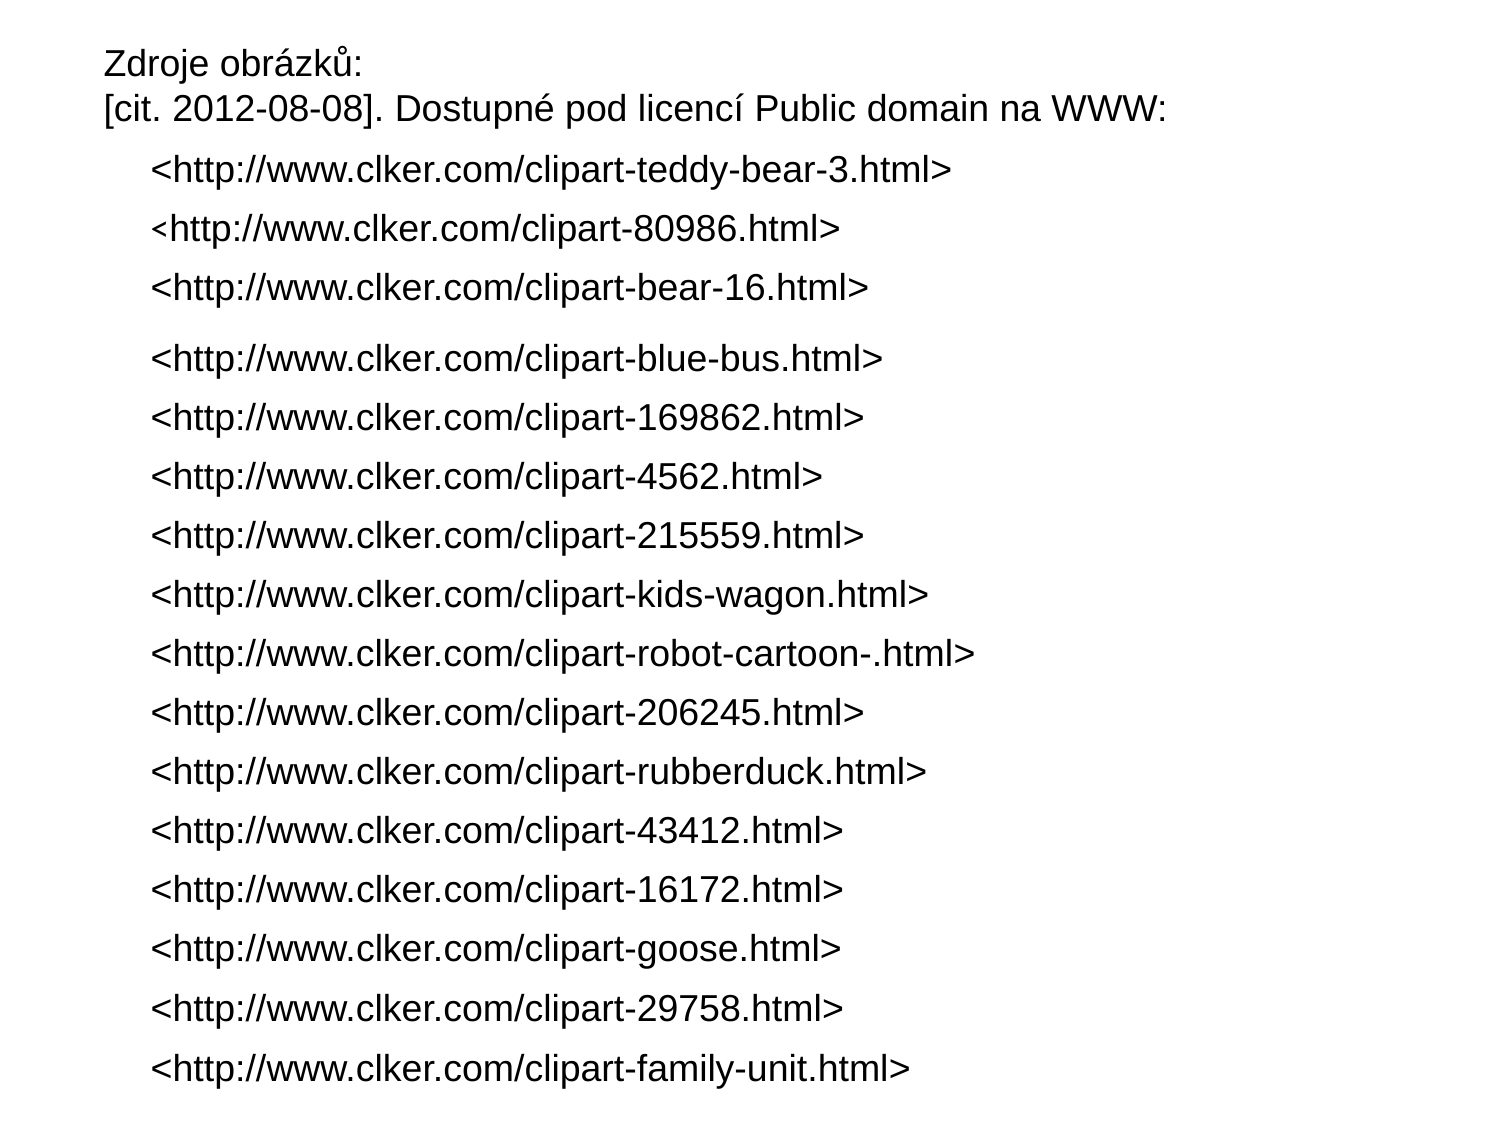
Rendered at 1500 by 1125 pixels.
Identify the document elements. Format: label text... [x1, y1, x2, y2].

text_box <http://www.clker.com/clipart-80986.html> [136, 196, 856, 256]
text_box <http://www.clker.com/clipart-16172.html> [136, 858, 870, 918]
text_box <http://www.clker.com/clipart-blue-bus.html> [136, 326, 909, 386]
text_box <http://www.clker.com/clipart-rubberduck.html> [136, 740, 953, 800]
text_box <http://www.clker.com/clipart-robot-cartoon-.html> [136, 622, 1113, 682]
text_box <http://www.clker.com/clipart-kids-wagon.html> [136, 562, 955, 623]
text_box <http://www.clker.com/clipart-215559.html> [136, 503, 891, 562]
text_box <http://www.clker.com/clipart-bear-16.html> [136, 255, 884, 316]
text_box <http://www.clker.com/clipart-169862.html> [136, 386, 891, 445]
text_box <http://www.clker.com/clipart-29758.html> [136, 976, 859, 1036]
text_box <http://www.clker.com/clipart-43412.html> [136, 799, 870, 858]
text_box Zdroje obrázků: [cit. 2012-08-08]. Dostupné pod licencí Public domain na WWW: [88, 31, 1196, 138]
text_box <http://www.clker.com/clipart-teddy-bear-3.html> [136, 138, 1031, 197]
text_box <http://www.clker.com/clipart-4562.html> [136, 445, 849, 504]
text_box <http://www.clker.com/clipart-goose.html> [136, 918, 868, 977]
text_box <http://www.clker.com/clipart-206245.html> [136, 681, 891, 740]
text_box <http://www.clker.com/clipart-family-unit.html> [136, 1037, 937, 1097]
